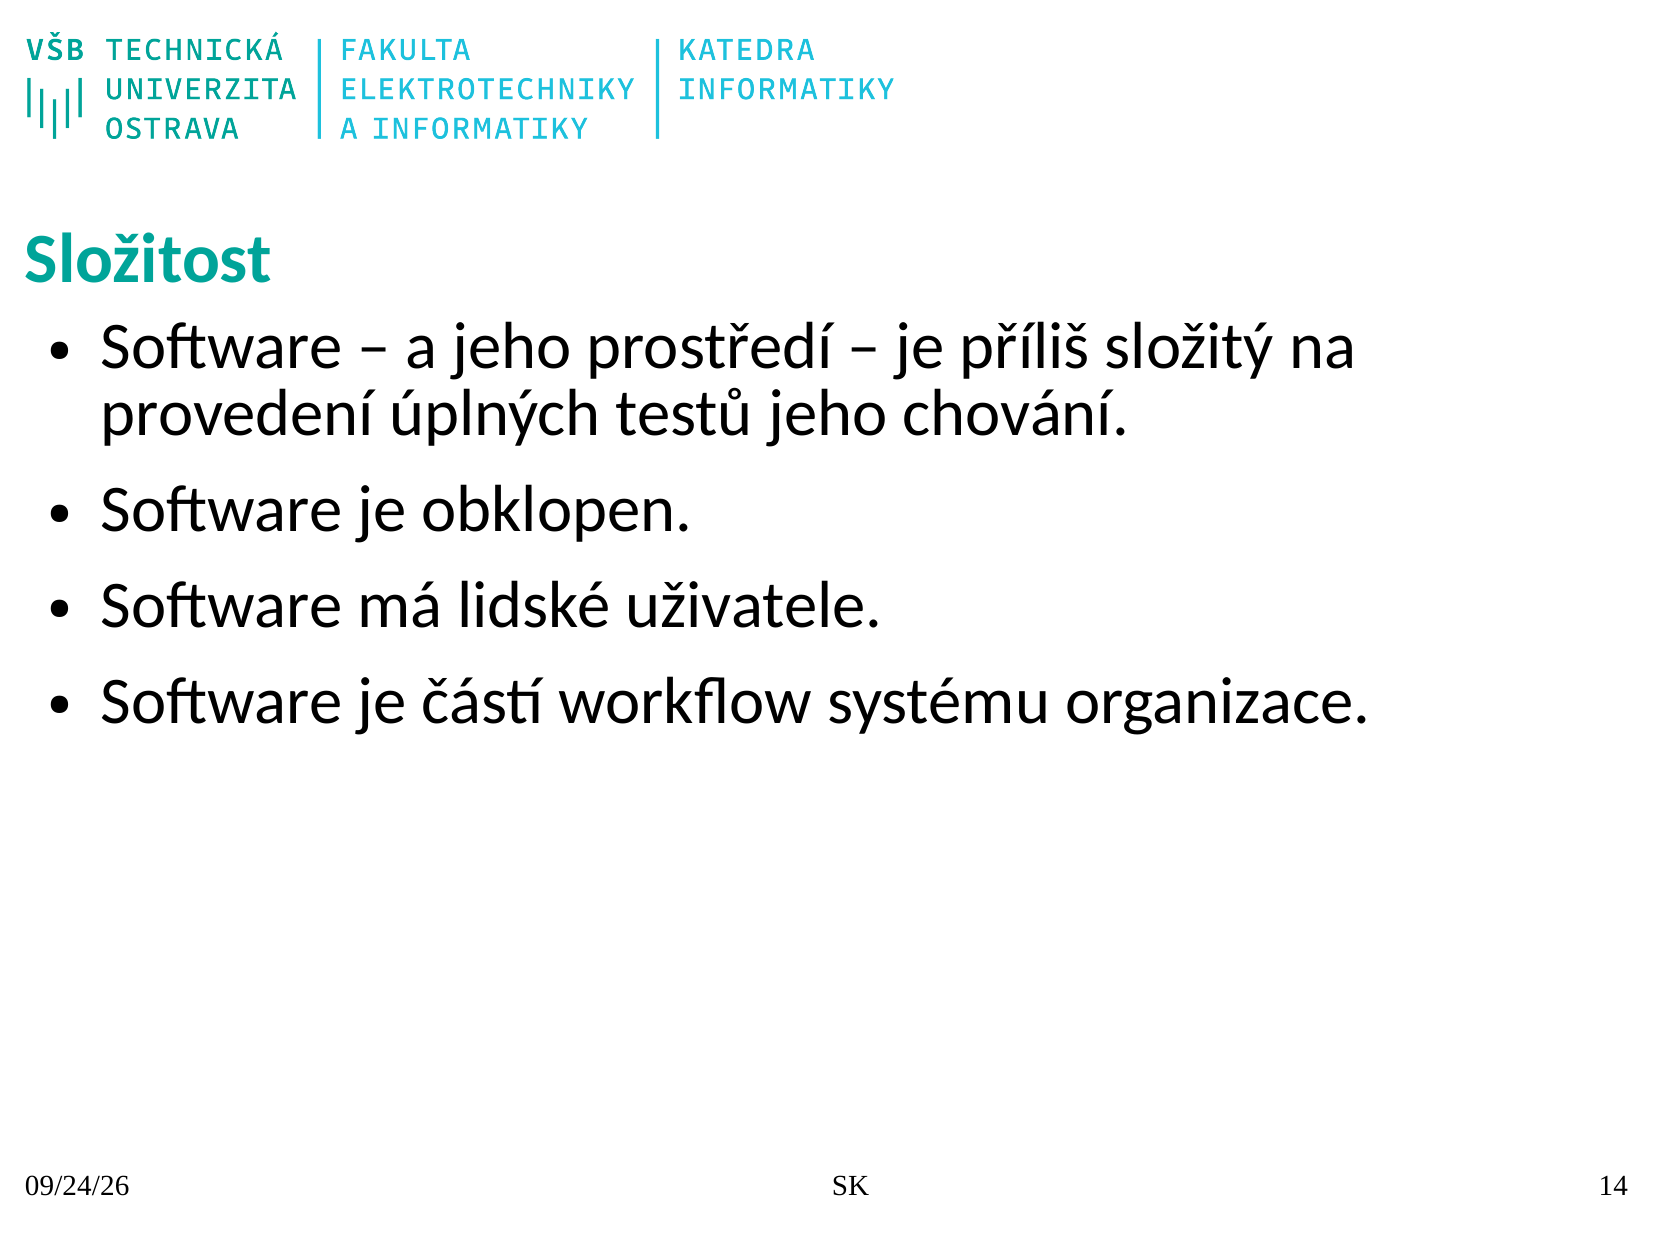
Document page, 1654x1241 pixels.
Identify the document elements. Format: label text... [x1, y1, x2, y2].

list Software – a jeho prostředí – je příliš složitý na provedení úplných testů jeho chování. Software je obklopen. Software má lidské uživatele. Software je částí workflow systému organizace. [30, 318, 1629, 1146]
title Složitost [24, 169, 1629, 300]
picture [26, 31, 894, 139]
